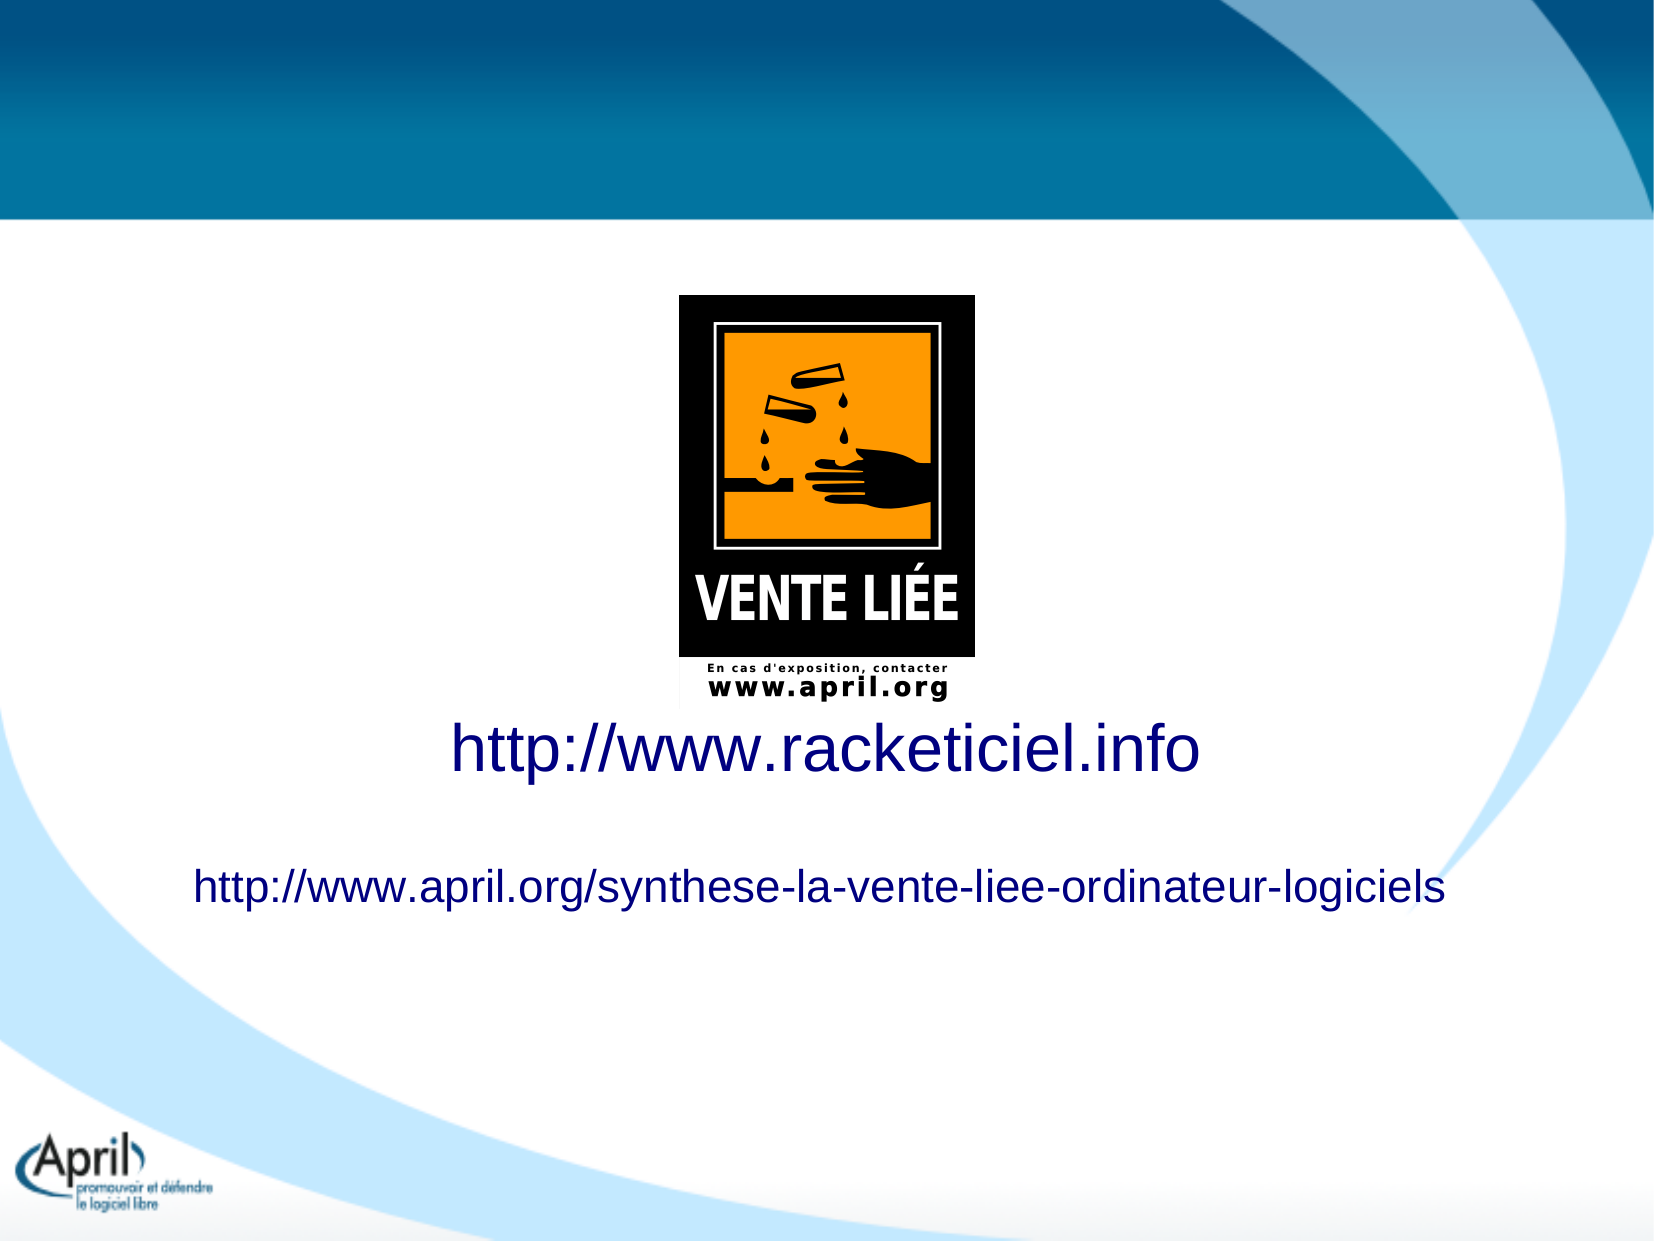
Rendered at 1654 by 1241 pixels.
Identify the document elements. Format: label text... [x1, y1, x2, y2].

picture [0, 0, 1654, 1241]
subtitle http://www.racketiciel.info http://www.april.org/synthese-la-vente-liee-ordinateur-logiciels [82, 290, 1571, 1109]
